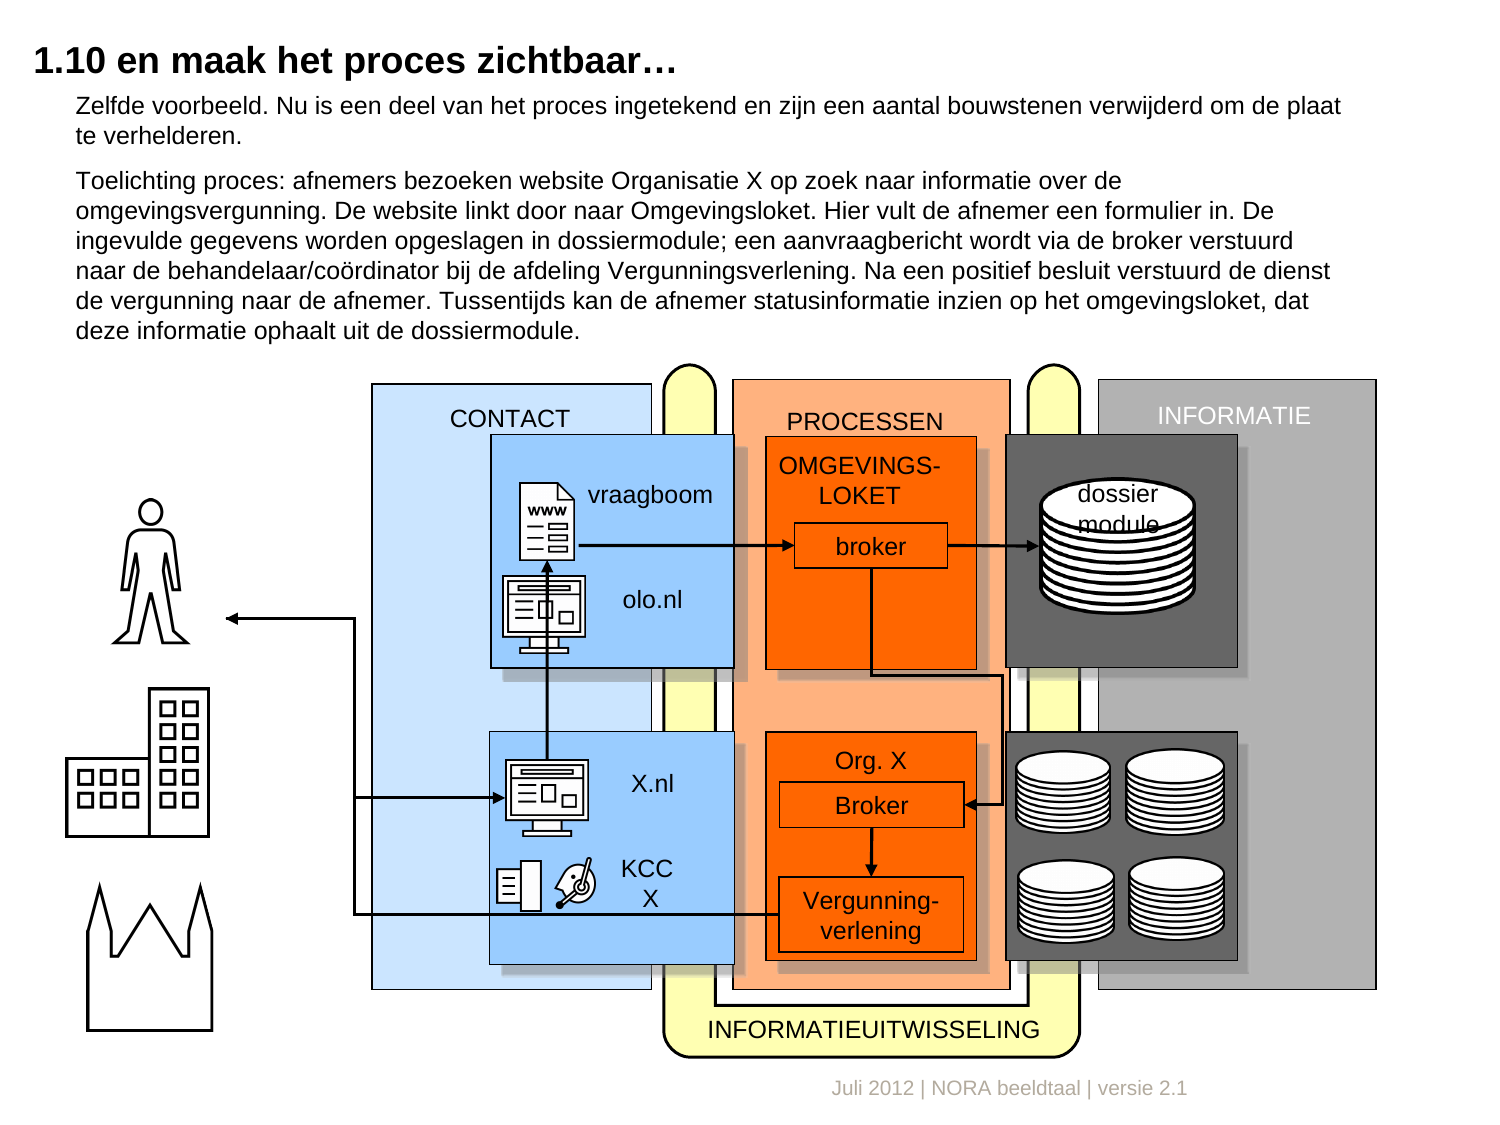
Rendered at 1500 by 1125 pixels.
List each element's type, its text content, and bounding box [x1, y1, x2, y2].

picture [65, 687, 210, 839]
picture [549, 575, 586, 654]
text_box CONTACT [435, 394, 586, 441]
text_box INFORMATIE [1142, 392, 1327, 438]
text_box KCC X [605, 857, 696, 913]
text_box [372, 364, 1377, 1058]
text_box Zelfde voorbeeld. Nu is een deel van het proces ingetekend en zijn een aantal bouwstenen verwijderd om de plaat te verhelderen. Toelichting proces: afnemers bezoeken website Organisatie X op zoek naar informatie over de omgevingsvergunning. De website linkt door naar Omgevingsloket. Hier vult de afnemer een formulier in. De ingevulde gegevens worden opgeslagen in dossiermodule; een aanvraagbericht wordt via de broker verstuurd naar de behandelaar/coördinator bij de afdeling Vergunningsverlening. Na een positief besluit verstuurd de dienst de vergunning naar de afnemer. Tussentijds kan de afnemer statusinformatie inzien op het omgevingsloket, dat deze informatie ophaalt uit de dossiermodule. [60, 81, 1361, 353]
picture [110, 498, 191, 645]
picture [1017, 859, 1115, 944]
text_box OMGEVINGS-LOKET [743, 441, 977, 517]
picture [86, 881, 214, 1032]
text_box broker [794, 522, 948, 569]
text_box Org. X [743, 736, 999, 782]
text_box dossier module [1062, 483, 1211, 544]
text_box vraagboom [570, 484, 731, 546]
text_box [372, 546, 1000, 913]
text_box olo.nl [590, 588, 715, 650]
text_box INFORMATIEUITWISSELING [692, 1005, 1057, 1052]
picture [1039, 477, 1196, 615]
text_box PROCESSEN [771, 397, 959, 473]
picture [1128, 856, 1225, 941]
picture [1015, 750, 1111, 834]
text_box 1.10 en maak het proces zichtbaar… [18, 28, 1294, 89]
picture [502, 575, 545, 654]
picture [1125, 748, 1225, 836]
picture [519, 482, 575, 561]
picture [505, 759, 589, 837]
picture [496, 857, 596, 912]
text_box Broker [779, 782, 965, 828]
text_box Vergunning-verlening [778, 876, 964, 953]
text_box X.nl [590, 772, 715, 834]
